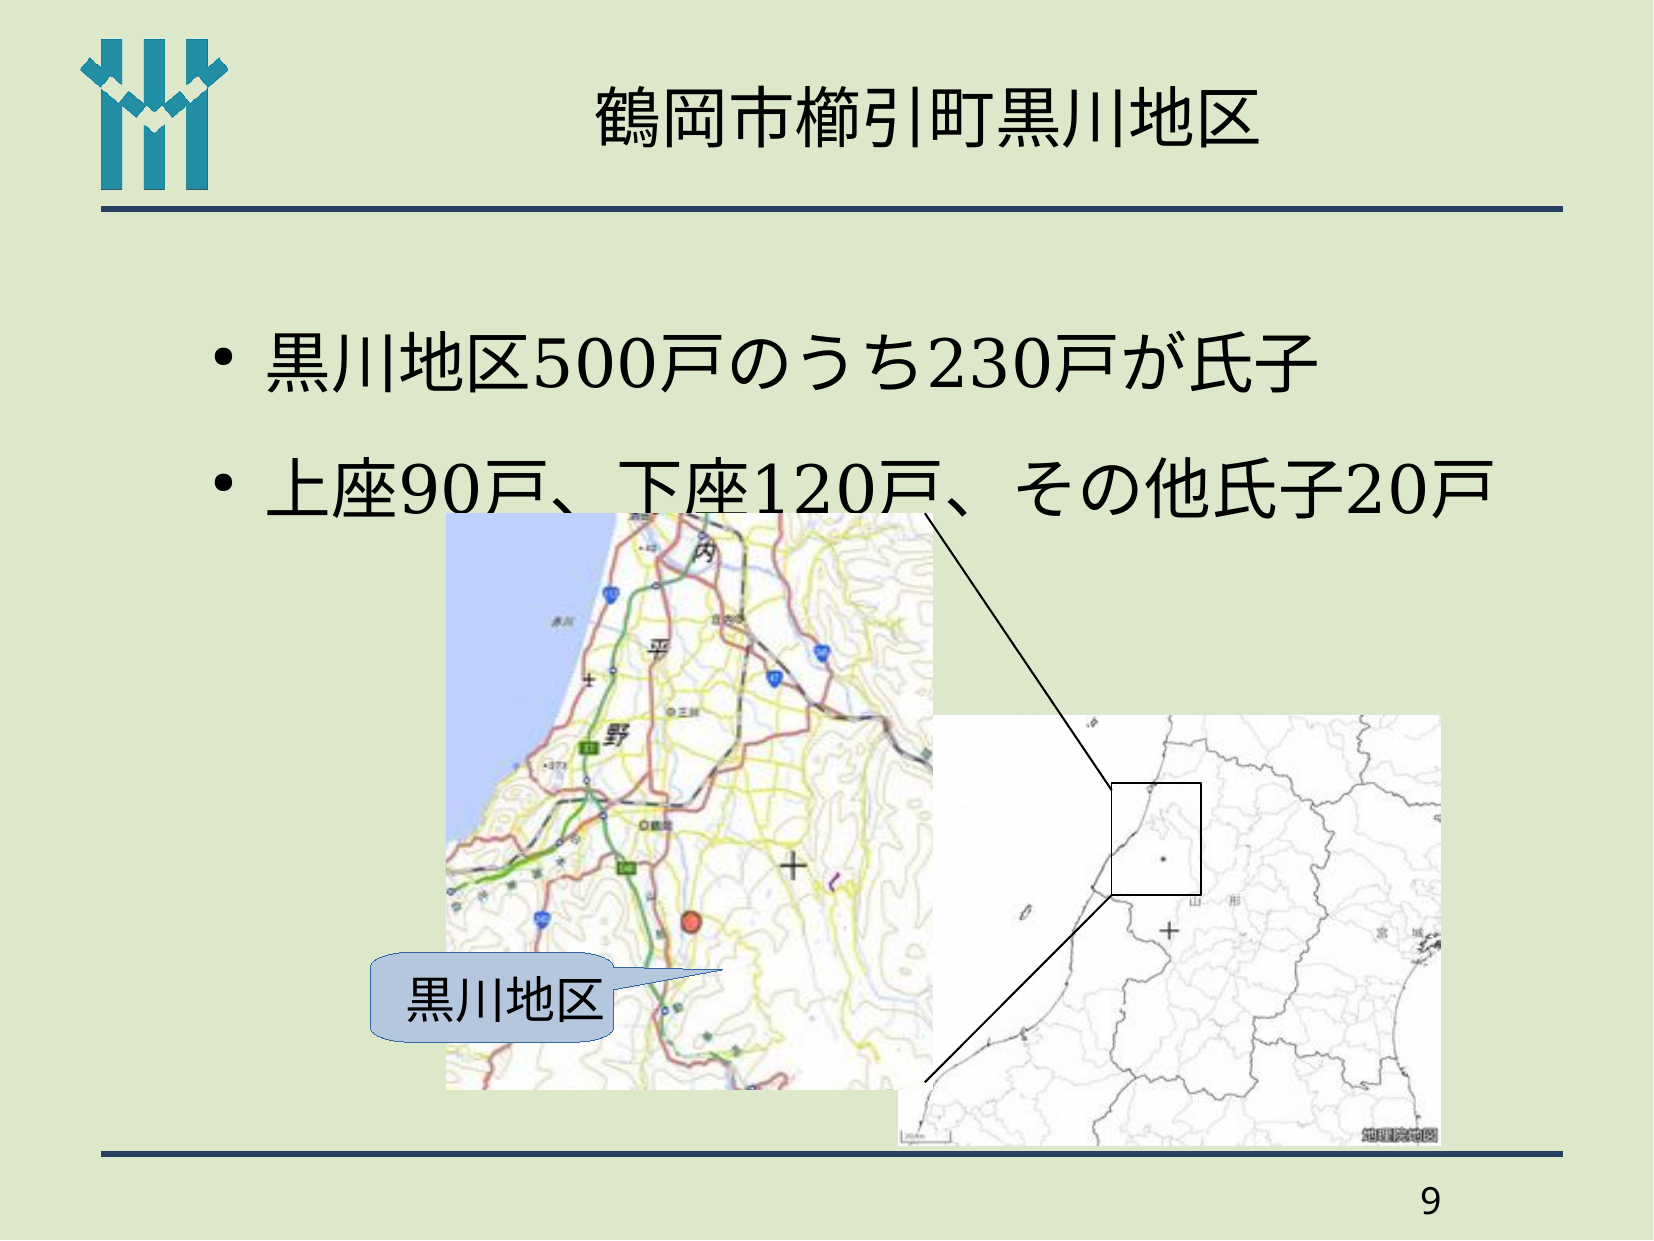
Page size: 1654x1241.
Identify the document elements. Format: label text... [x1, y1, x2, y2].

picture [927, 513, 933, 521]
picture [445, 513, 1441, 1146]
picture [1112, 784, 1200, 894]
text_box 黒川地区 [370, 952, 723, 1043]
title 鶴岡市櫛引町黒川地区 [295, 24, 1561, 203]
picture [59, 15, 249, 209]
list 黒川地区500戸のうち230戸が氏子 上座90戸、下座120戸、その他氏子20戸 [123, 309, 1536, 497]
